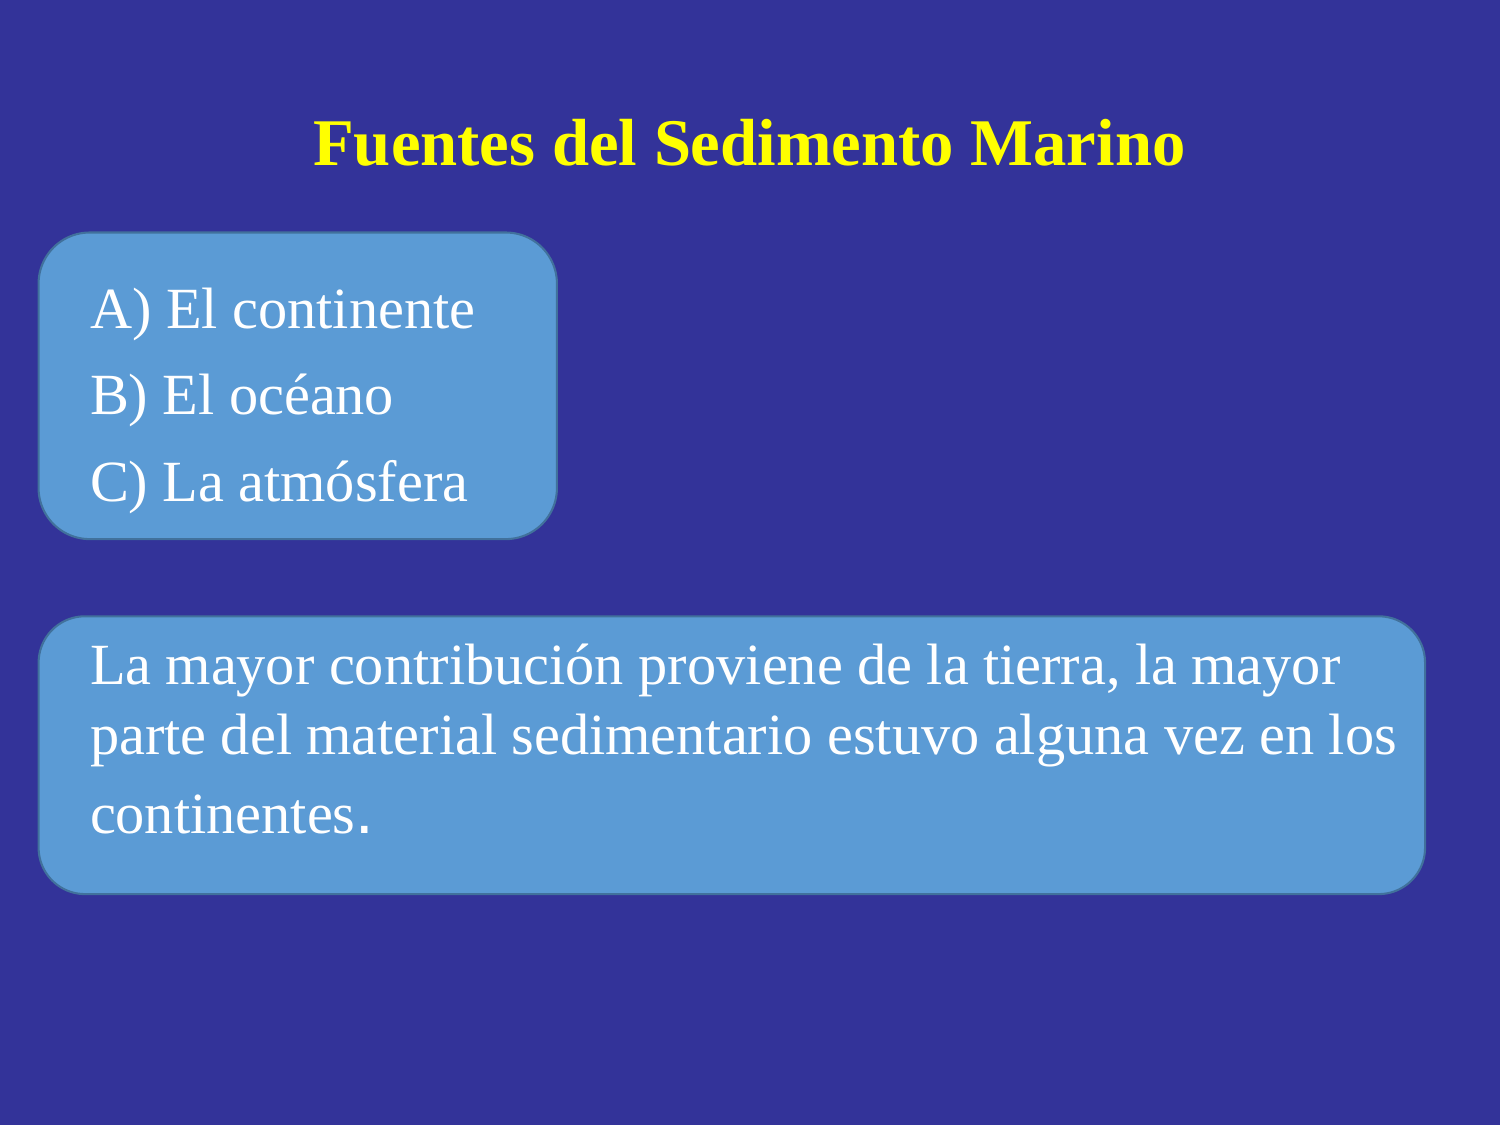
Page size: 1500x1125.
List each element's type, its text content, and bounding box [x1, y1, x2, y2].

text_box [38, 232, 553, 537]
text_box Fuentes del Sedimento Marino [75, 45, 1426, 233]
text_box [38, 617, 75, 894]
text_box A) El continente B) El océano C) La atmósfera La mayor contribución proviene de la tierra, la mayor parte del material sedimentario estuvo alguna vez en los continentes. [75, 262, 1426, 1063]
